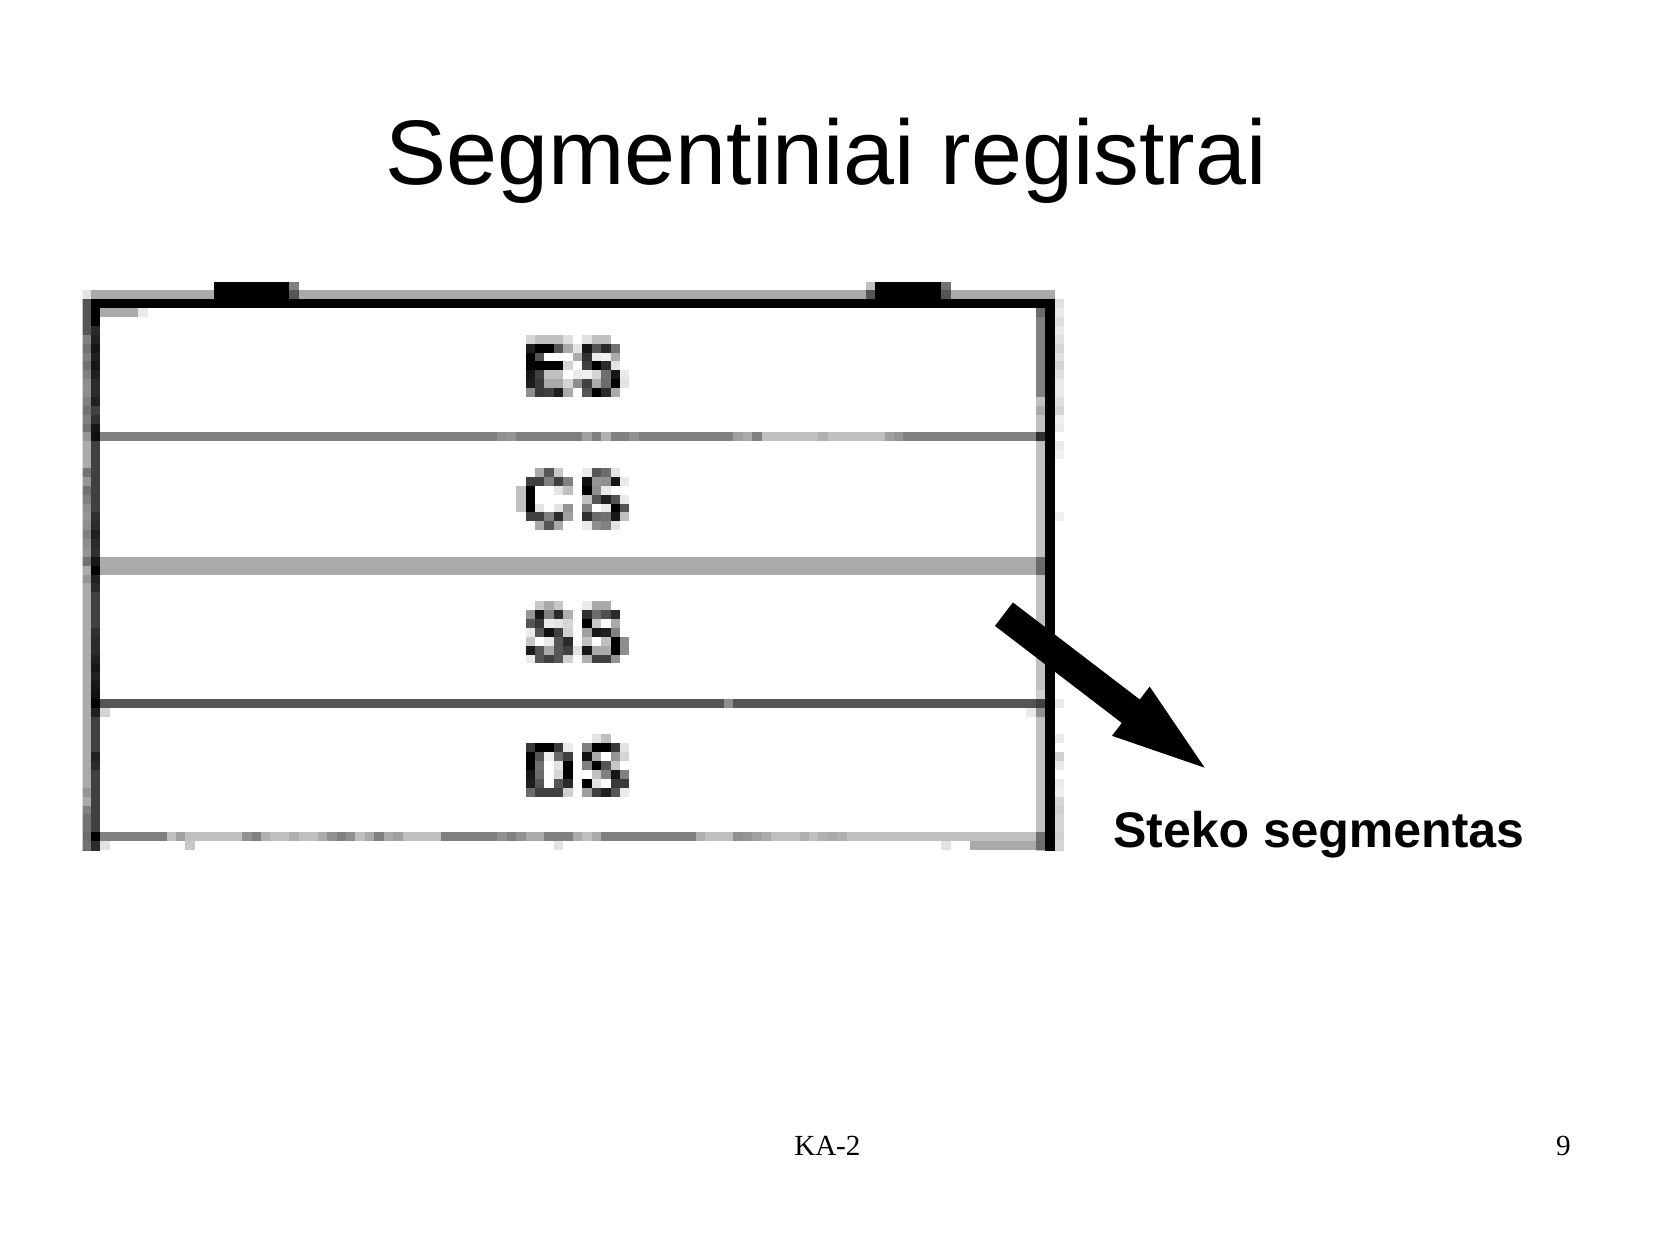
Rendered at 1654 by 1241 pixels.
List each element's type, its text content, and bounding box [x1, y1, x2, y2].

picture [82, 282, 1074, 851]
text_box Steko segmentas [1098, 794, 1630, 866]
title Segmentiniai registrai [82, 49, 1571, 257]
